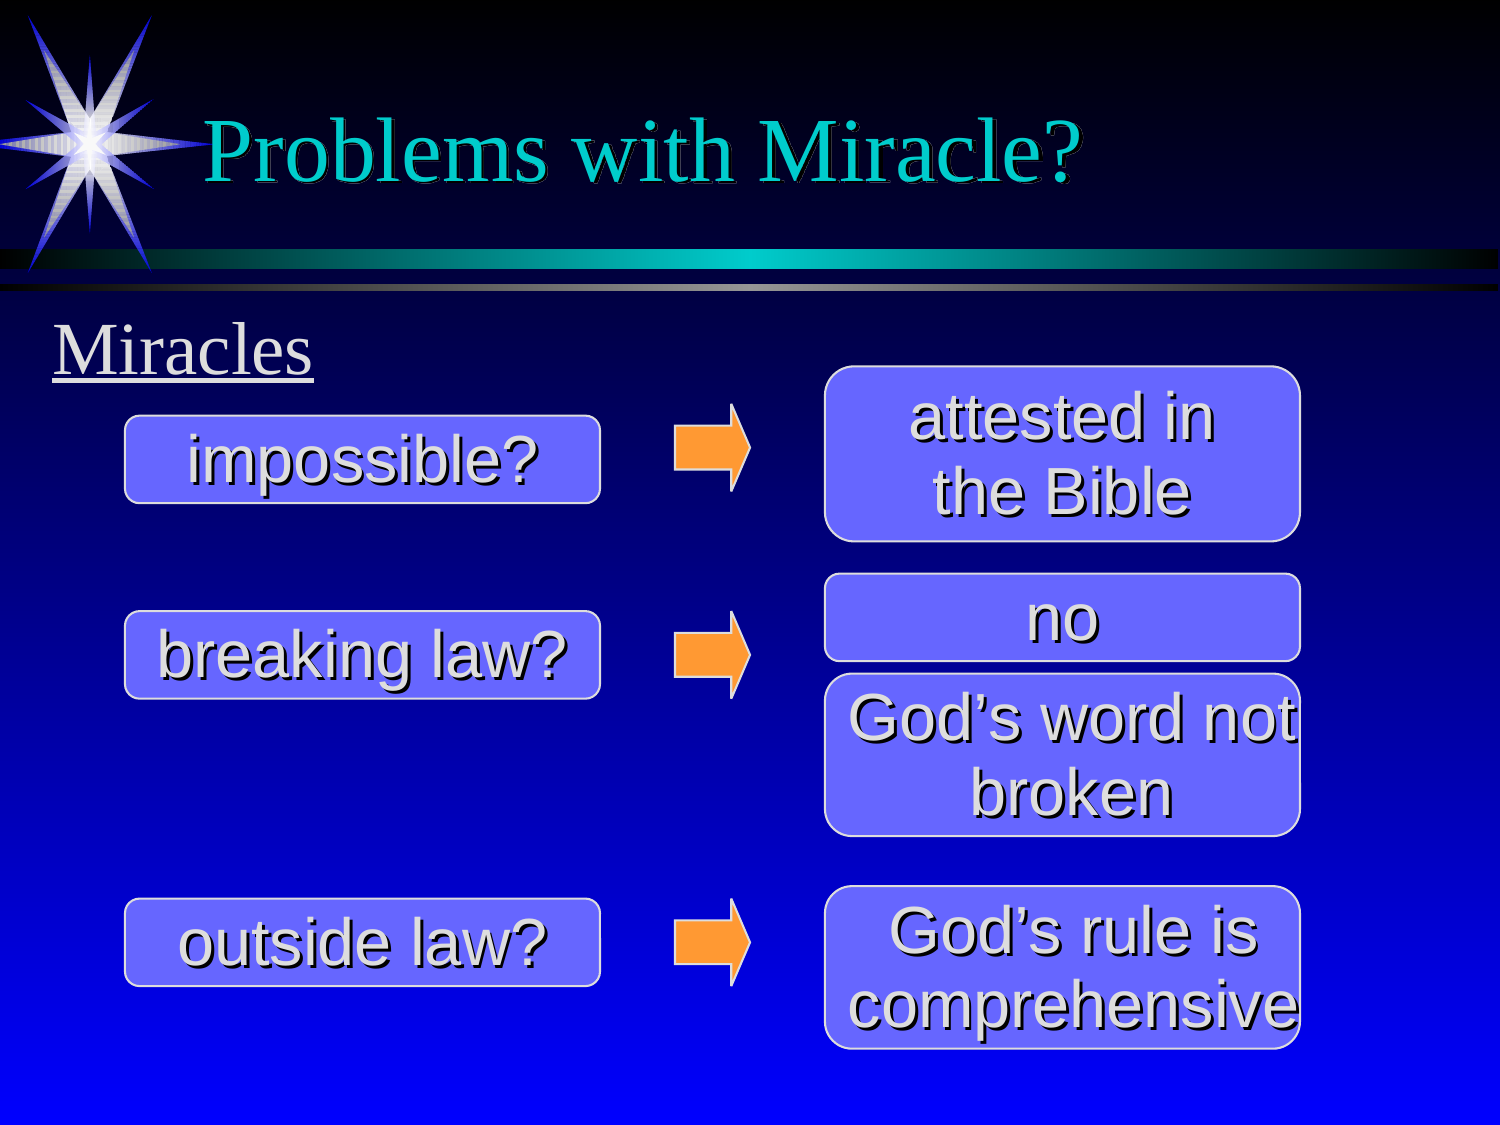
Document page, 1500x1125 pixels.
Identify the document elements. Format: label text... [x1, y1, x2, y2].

text_box Miracles [37, 299, 563, 398]
text_box [675, 403, 751, 492]
text_box no [824, 573, 1300, 662]
text_box [675, 611, 751, 699]
text_box God’s rule is comprehensive [824, 886, 1300, 1049]
text_box 20 [38, 43, 48, 49]
text_box [675, 898, 751, 987]
text_box impossible? [124, 415, 601, 504]
text_box 20 [134, 107, 138, 117]
text_box 20 [181, 140, 187, 148]
text_box outside law? [124, 898, 601, 987]
text_box 20 [38, 239, 49, 245]
text_box attested in the Bible [824, 366, 1300, 542]
text_box breaking law? [124, 611, 601, 699]
title Problems with Miracle? [187, 56, 1463, 244]
text_box God’s word not broken [824, 673, 1300, 837]
text_box 20 [131, 43, 142, 49]
text_box 20 [131, 239, 141, 245]
